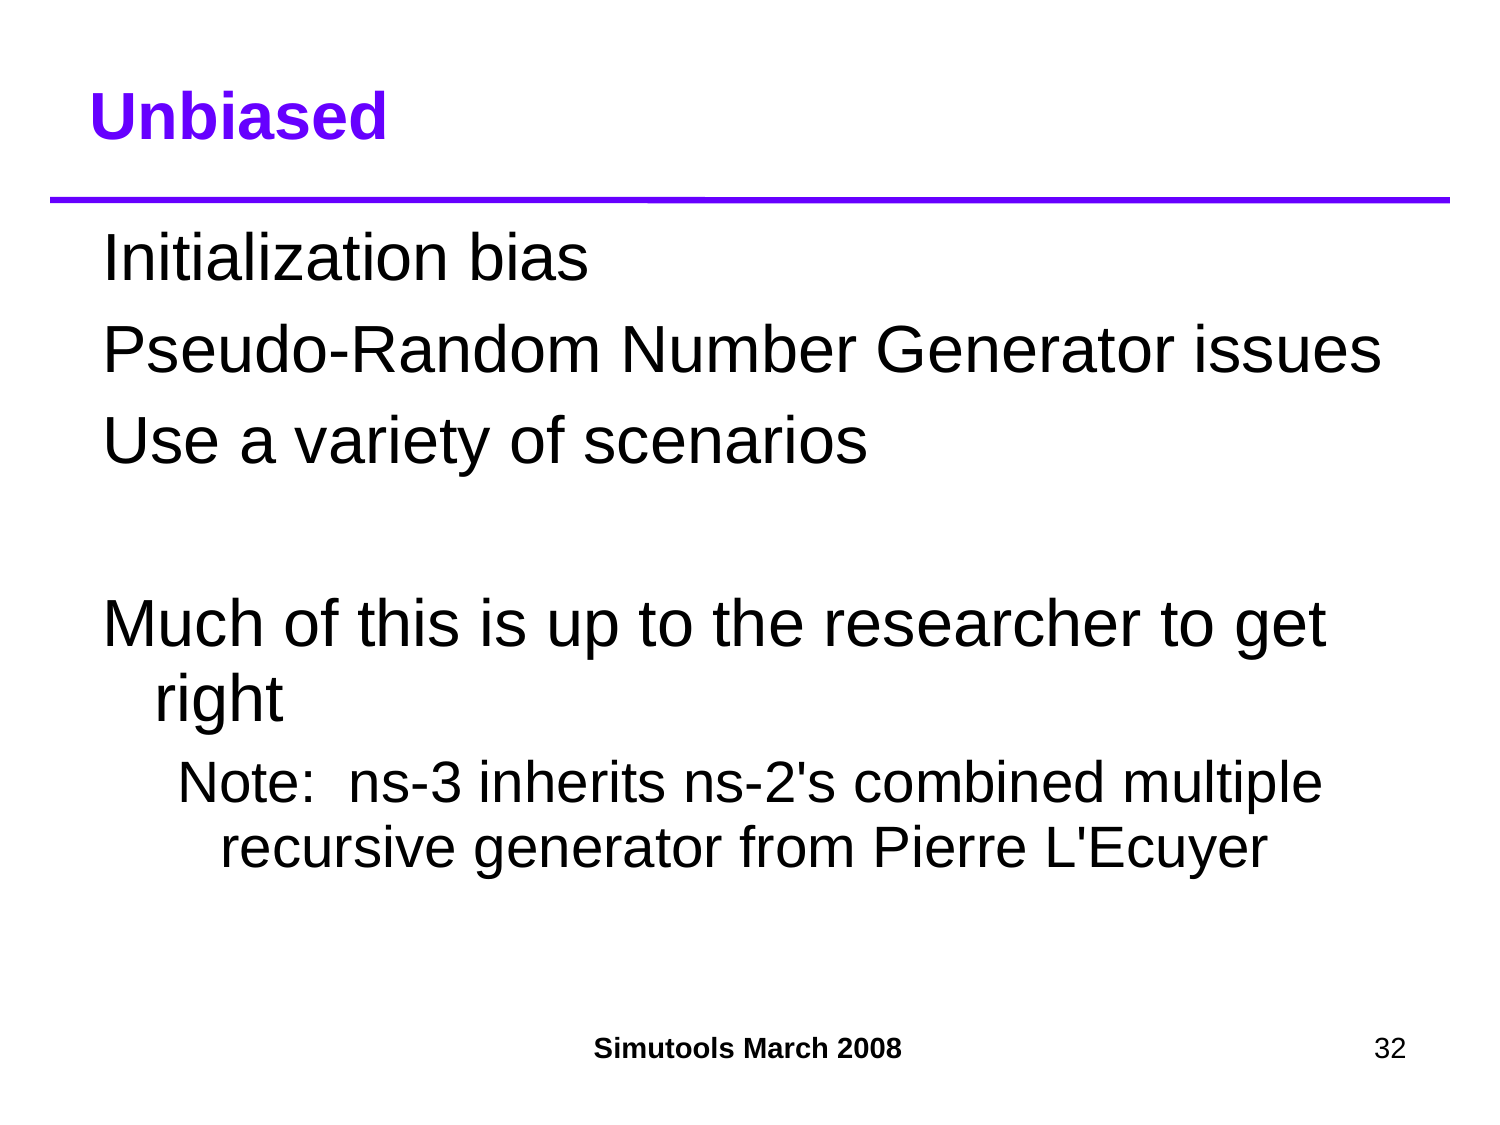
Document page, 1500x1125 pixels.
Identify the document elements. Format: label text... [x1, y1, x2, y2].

list Initialization bias Pseudo-Random Number Generator issues Use a variety of scenarios Much of this is up to the researcher to get right Note: ns-3 inherits ns-2's combined multiple recursive generator from Pierre L'Ecuyer [87, 212, 1438, 1111]
title Unbiased [75, 68, 1426, 165]
